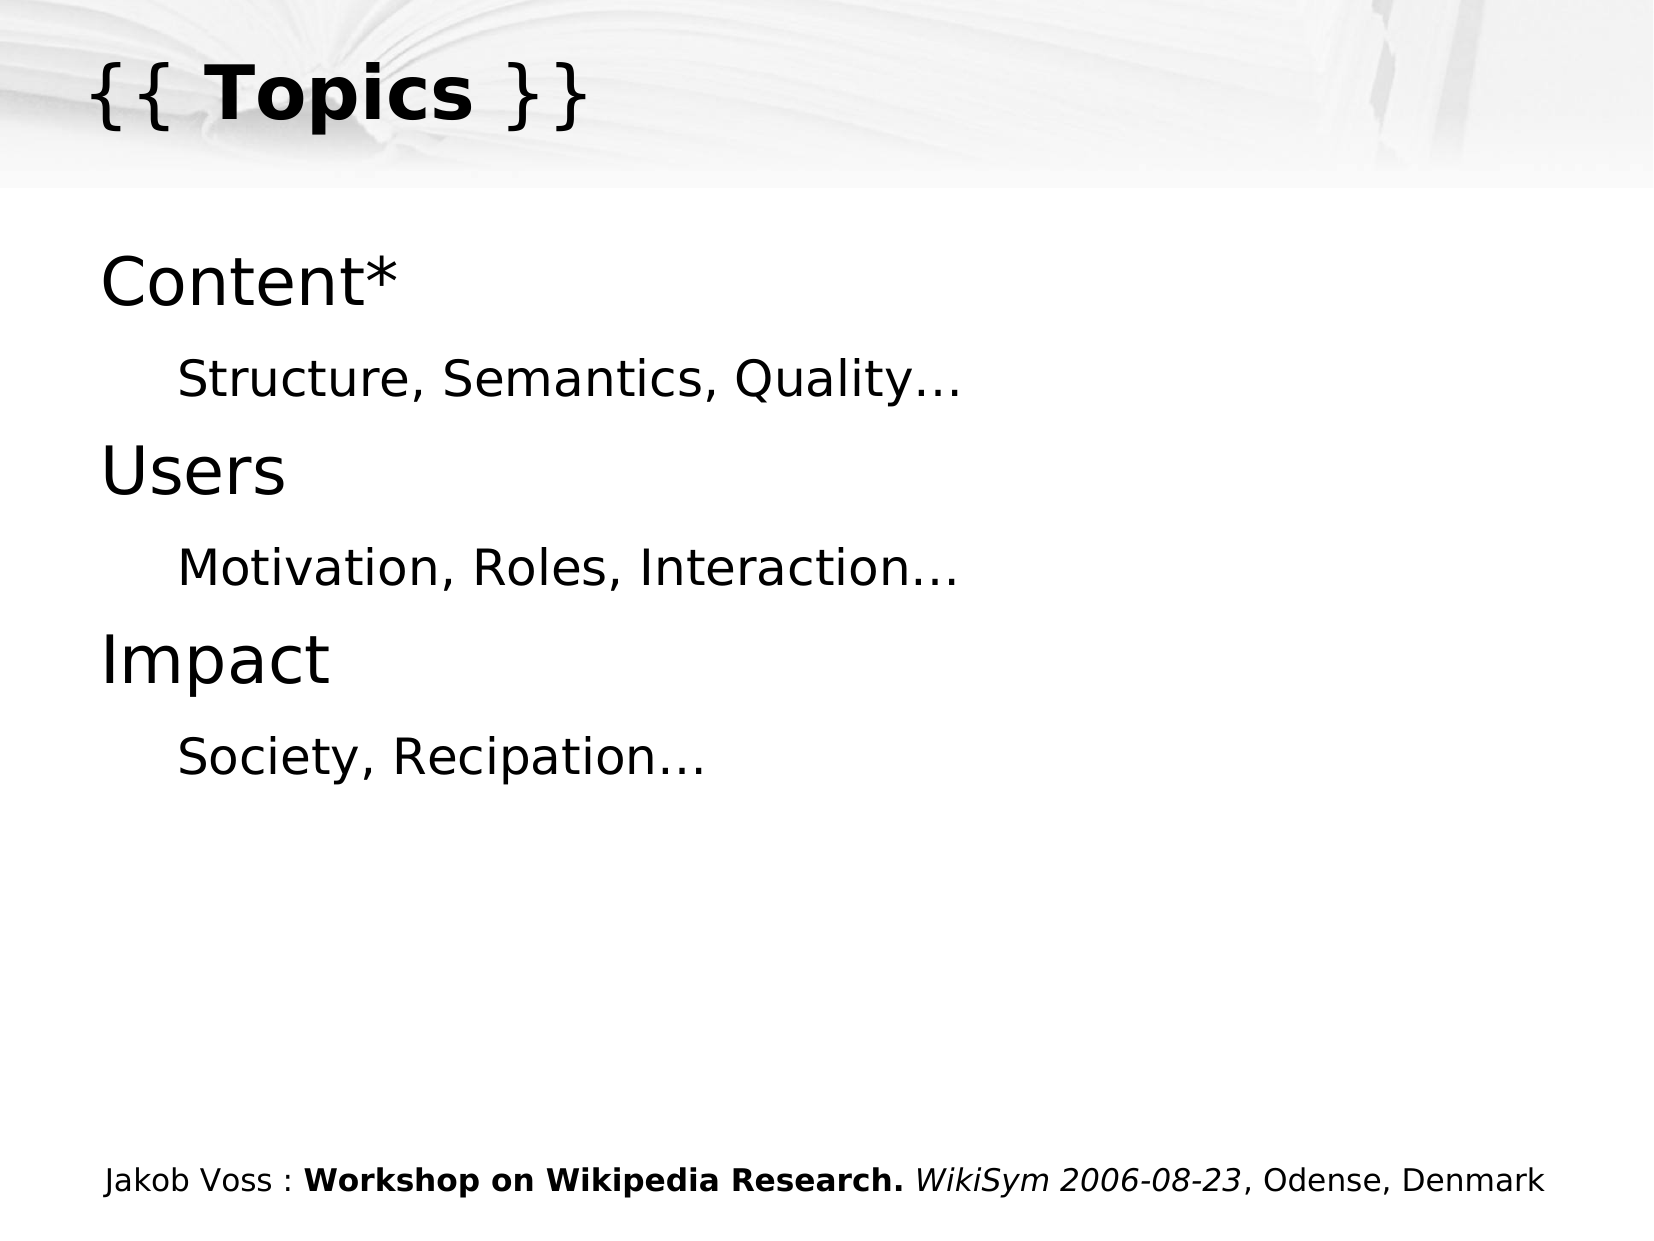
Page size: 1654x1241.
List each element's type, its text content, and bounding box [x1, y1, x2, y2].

picture [0, 0, 1654, 188]
title {{ Topics }} [82, 37, 1571, 151]
list Content* Structure, Semantics, Quality… Users Motivation, Roles, Interaction… Impact Society, Recipation… [82, 242, 1571, 1062]
